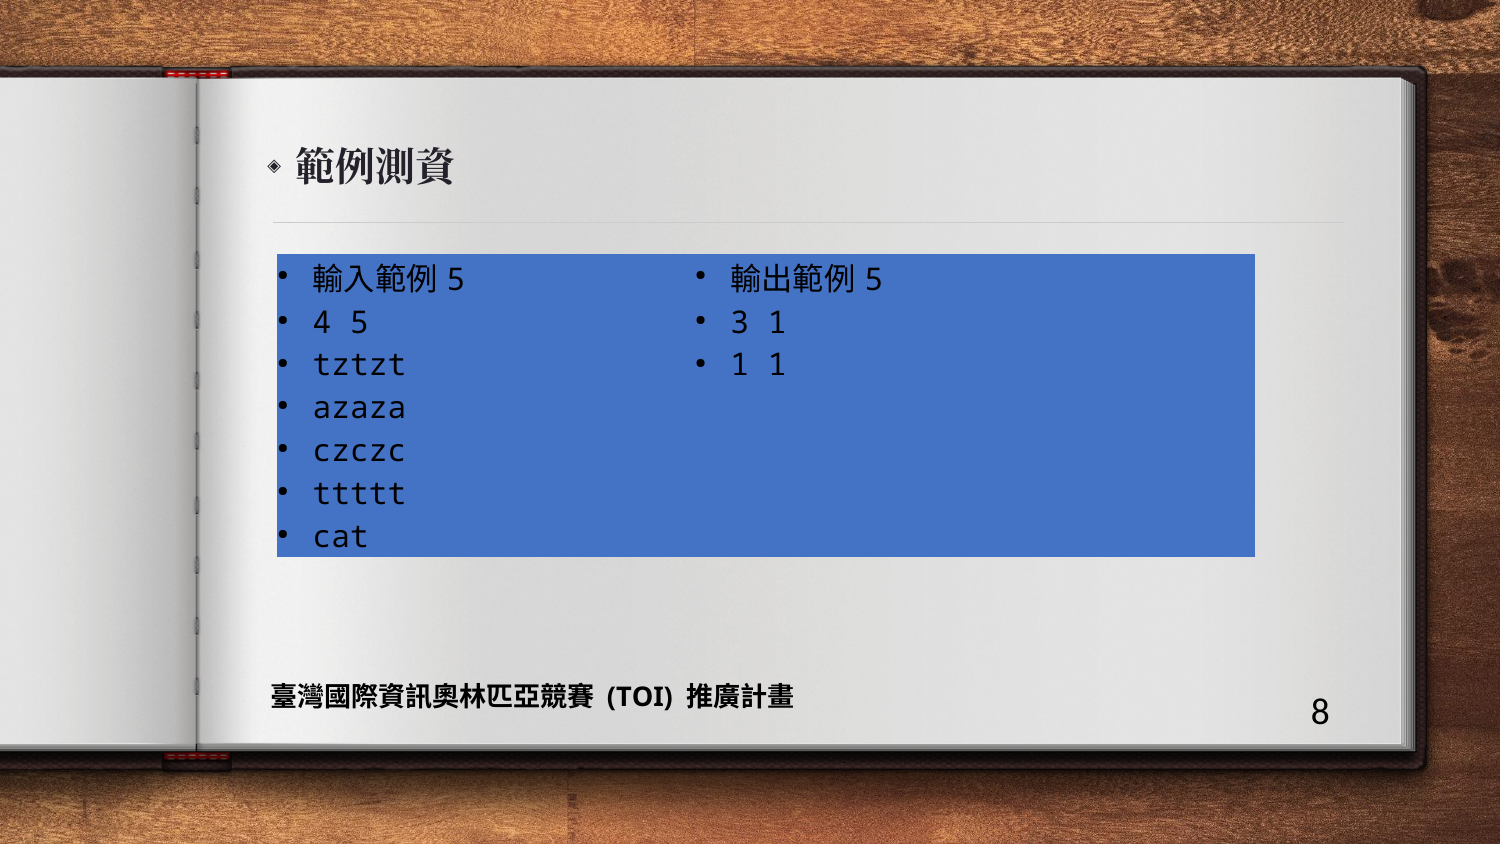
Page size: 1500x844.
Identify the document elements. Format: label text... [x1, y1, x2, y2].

list 範例測資 [252, 126, 1194, 205]
text_box 7 [1295, 672, 1386, 737]
table_header 輸入範例5 4 5 tztzt azaza czczc ttttt cat [277, 254, 695, 557]
table_header 輸出範例5 3 1 1 1 [695, 254, 1255, 557]
